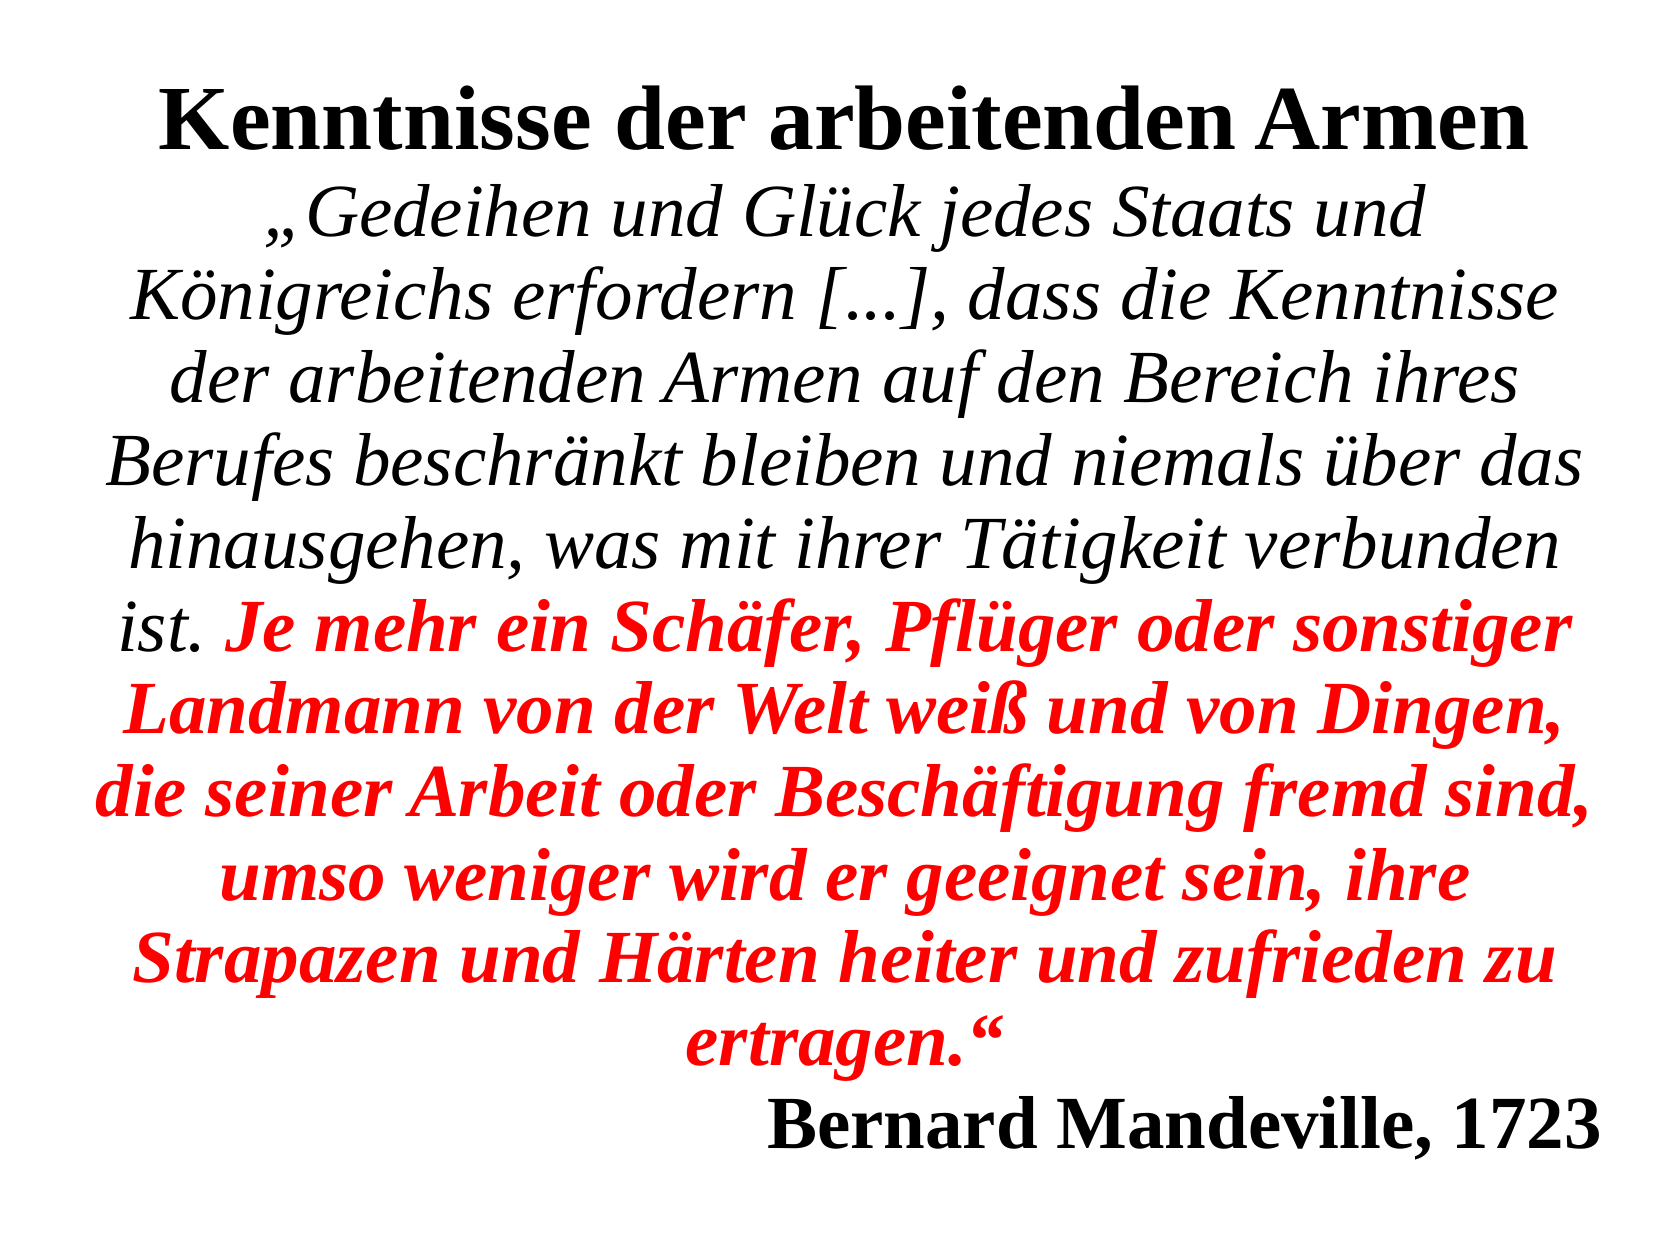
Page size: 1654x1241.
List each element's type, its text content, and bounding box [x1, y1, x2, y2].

text_box Kenntnisse der arbeitenden Armen „Gedeihen und Glück jedes Staats und Königreichs erfordern [...], dass die Kenntnisse der arbeitenden Armen auf den Bereich ihres Berufes beschränkt bleiben und niemals über das hinausgehen, was mit ihrer Tätigkeit verbunden ist. Je mehr ein Schäfer, Pflüger oder sonstiger Landmann von der Welt weiß und von Dingen, die seiner Arbeit oder Beschäftigung fremd sind, umso weniger wird er geeignet sein, ihre Strapazen und Härten heiter und zufrieden zu ertragen.“ Bernard Mandeville, 1723 [73, 60, 1617, 1177]
